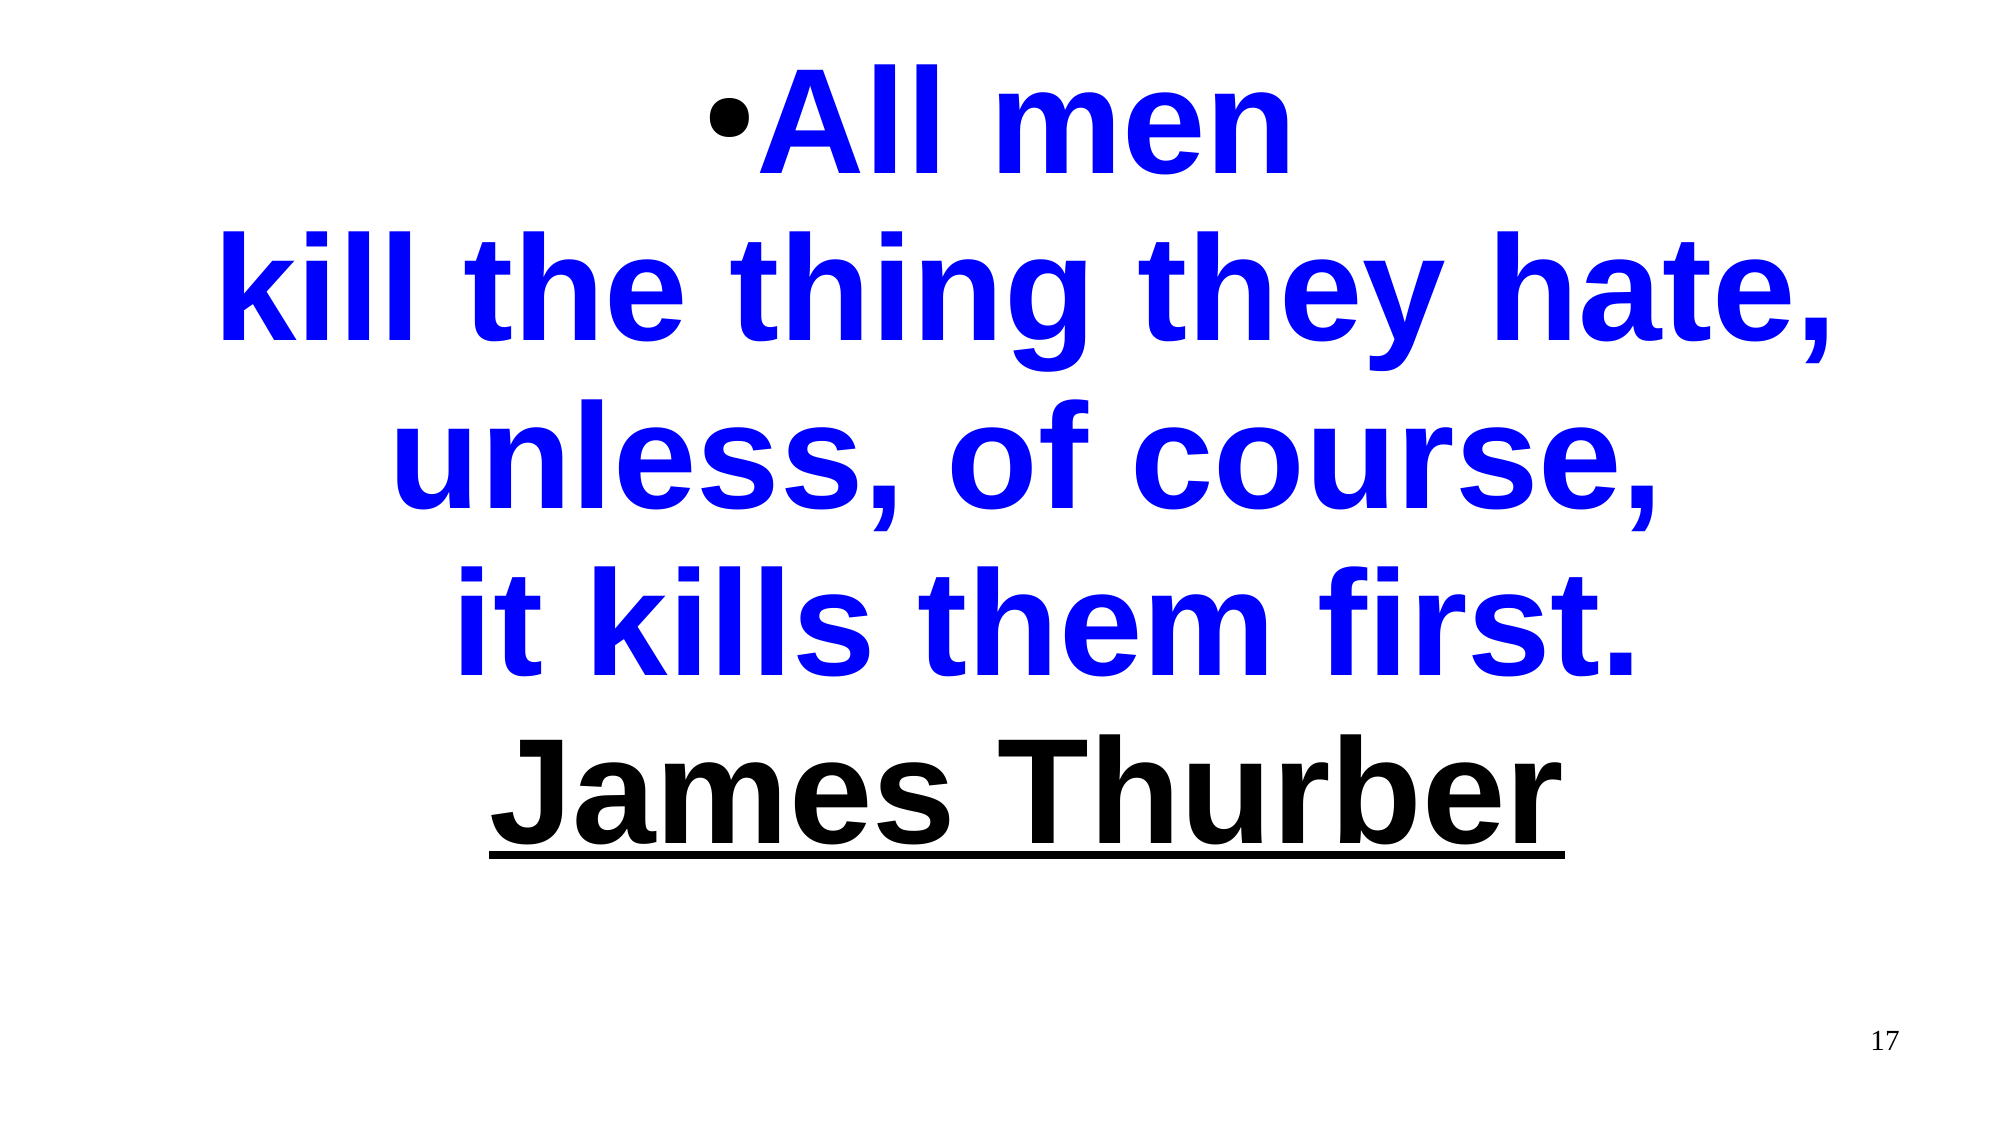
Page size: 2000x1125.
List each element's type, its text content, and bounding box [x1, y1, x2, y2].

list All men kill the thing they hate, unless, of course, it kills them first. James Thurber [37, 37, 1988, 1088]
